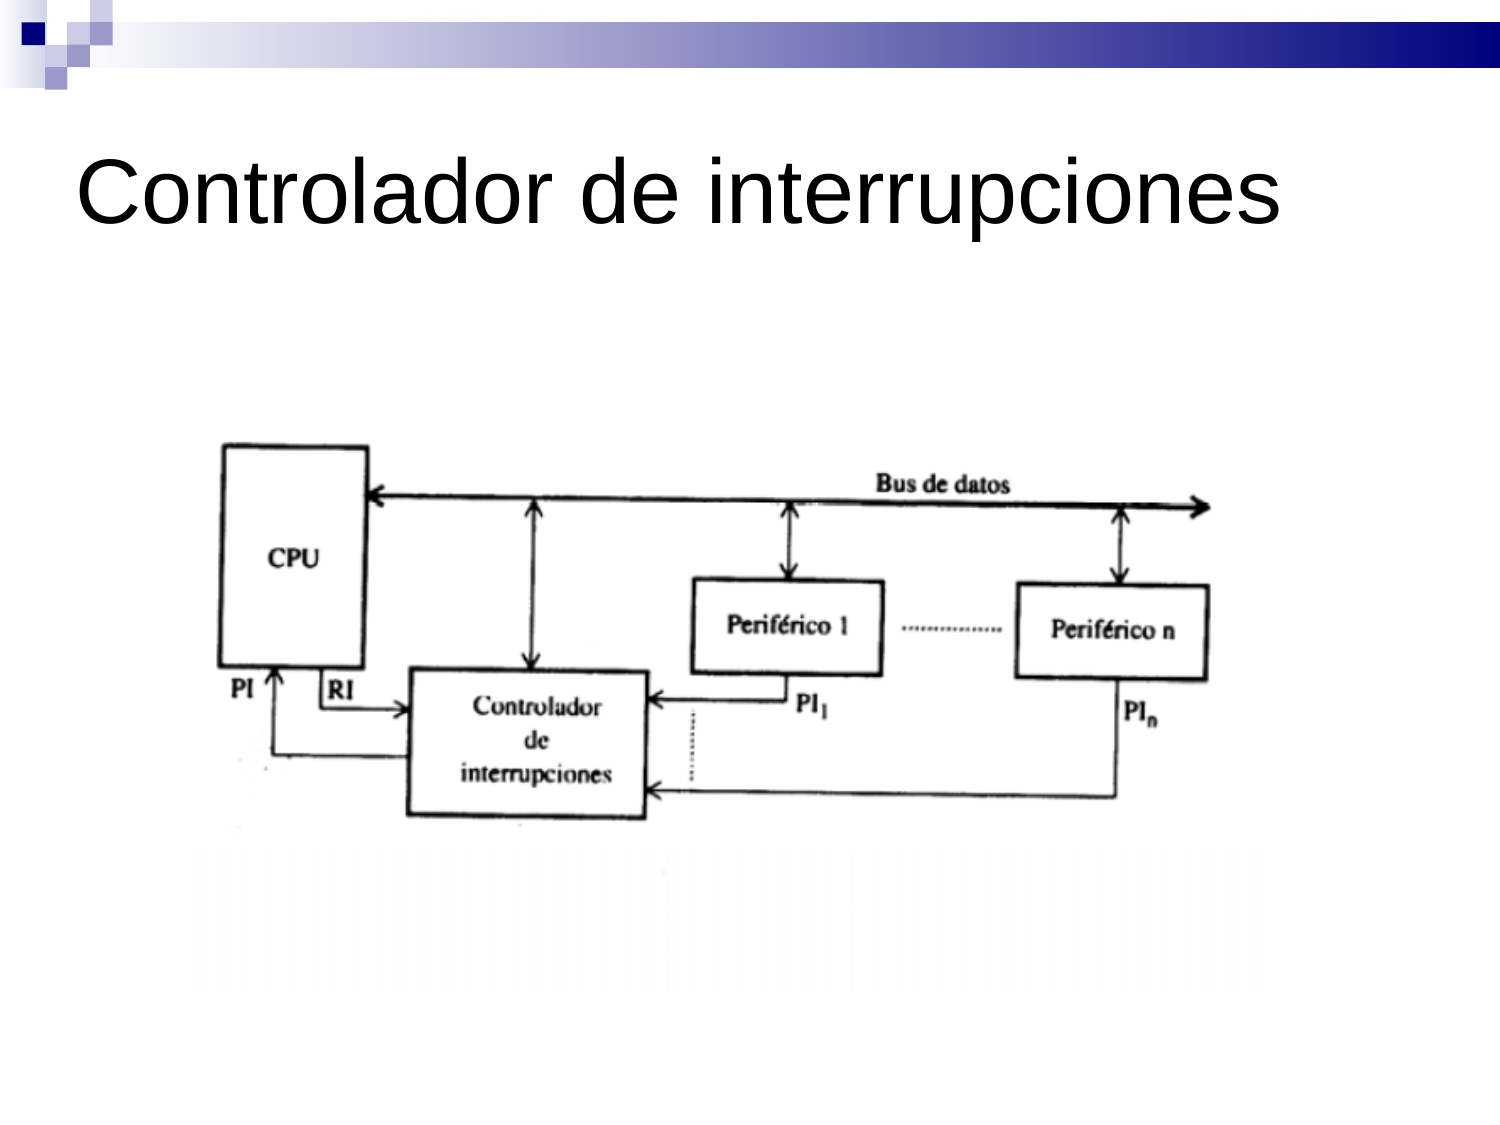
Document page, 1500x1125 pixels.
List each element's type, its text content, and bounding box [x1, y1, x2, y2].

picture [195, 413, 1270, 992]
title Controlador de interrupciones [75, 77, 1425, 298]
